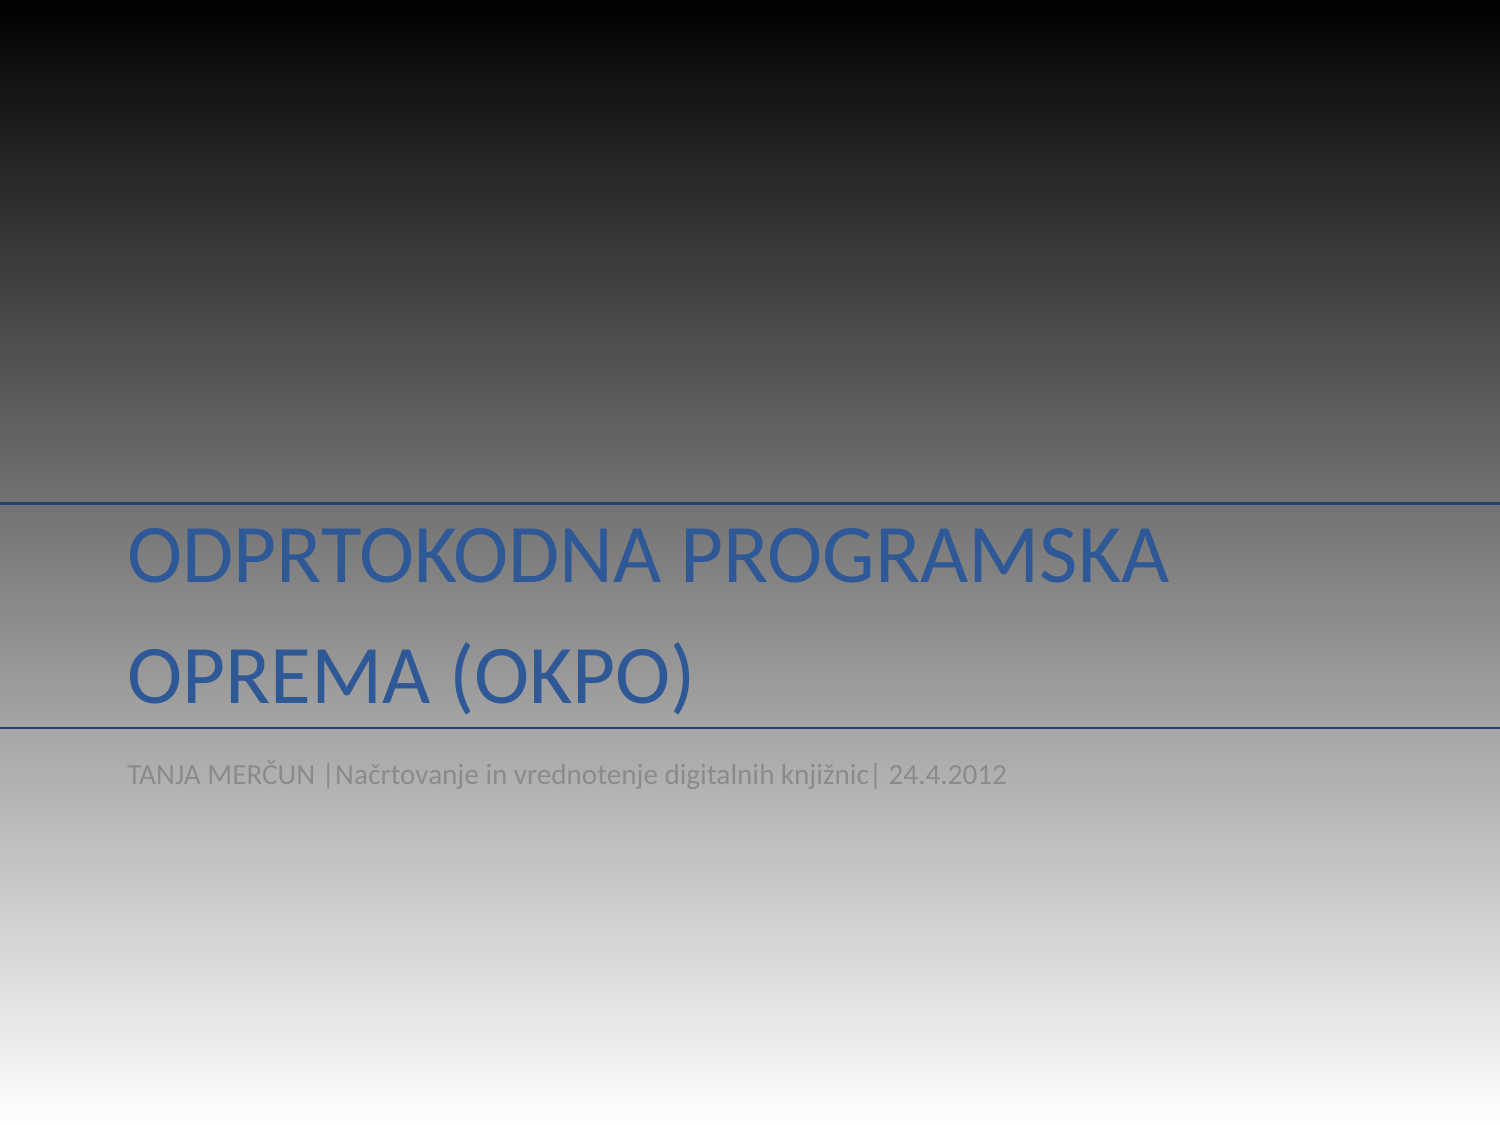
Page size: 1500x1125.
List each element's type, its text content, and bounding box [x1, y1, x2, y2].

title ODPRTOKODNA PROGRAMSKA OPREMA (OKPO) [112, 505, 1388, 727]
title ODPRTOKODNA PROGRAMSKA OPREMA (OKPO) [112, 99, 1388, 502]
subtitle TANJA MERČUN |Načrtovanje in vrednotenje digitalnih knjižnic| 24.4.2012 [112, 751, 1275, 1013]
